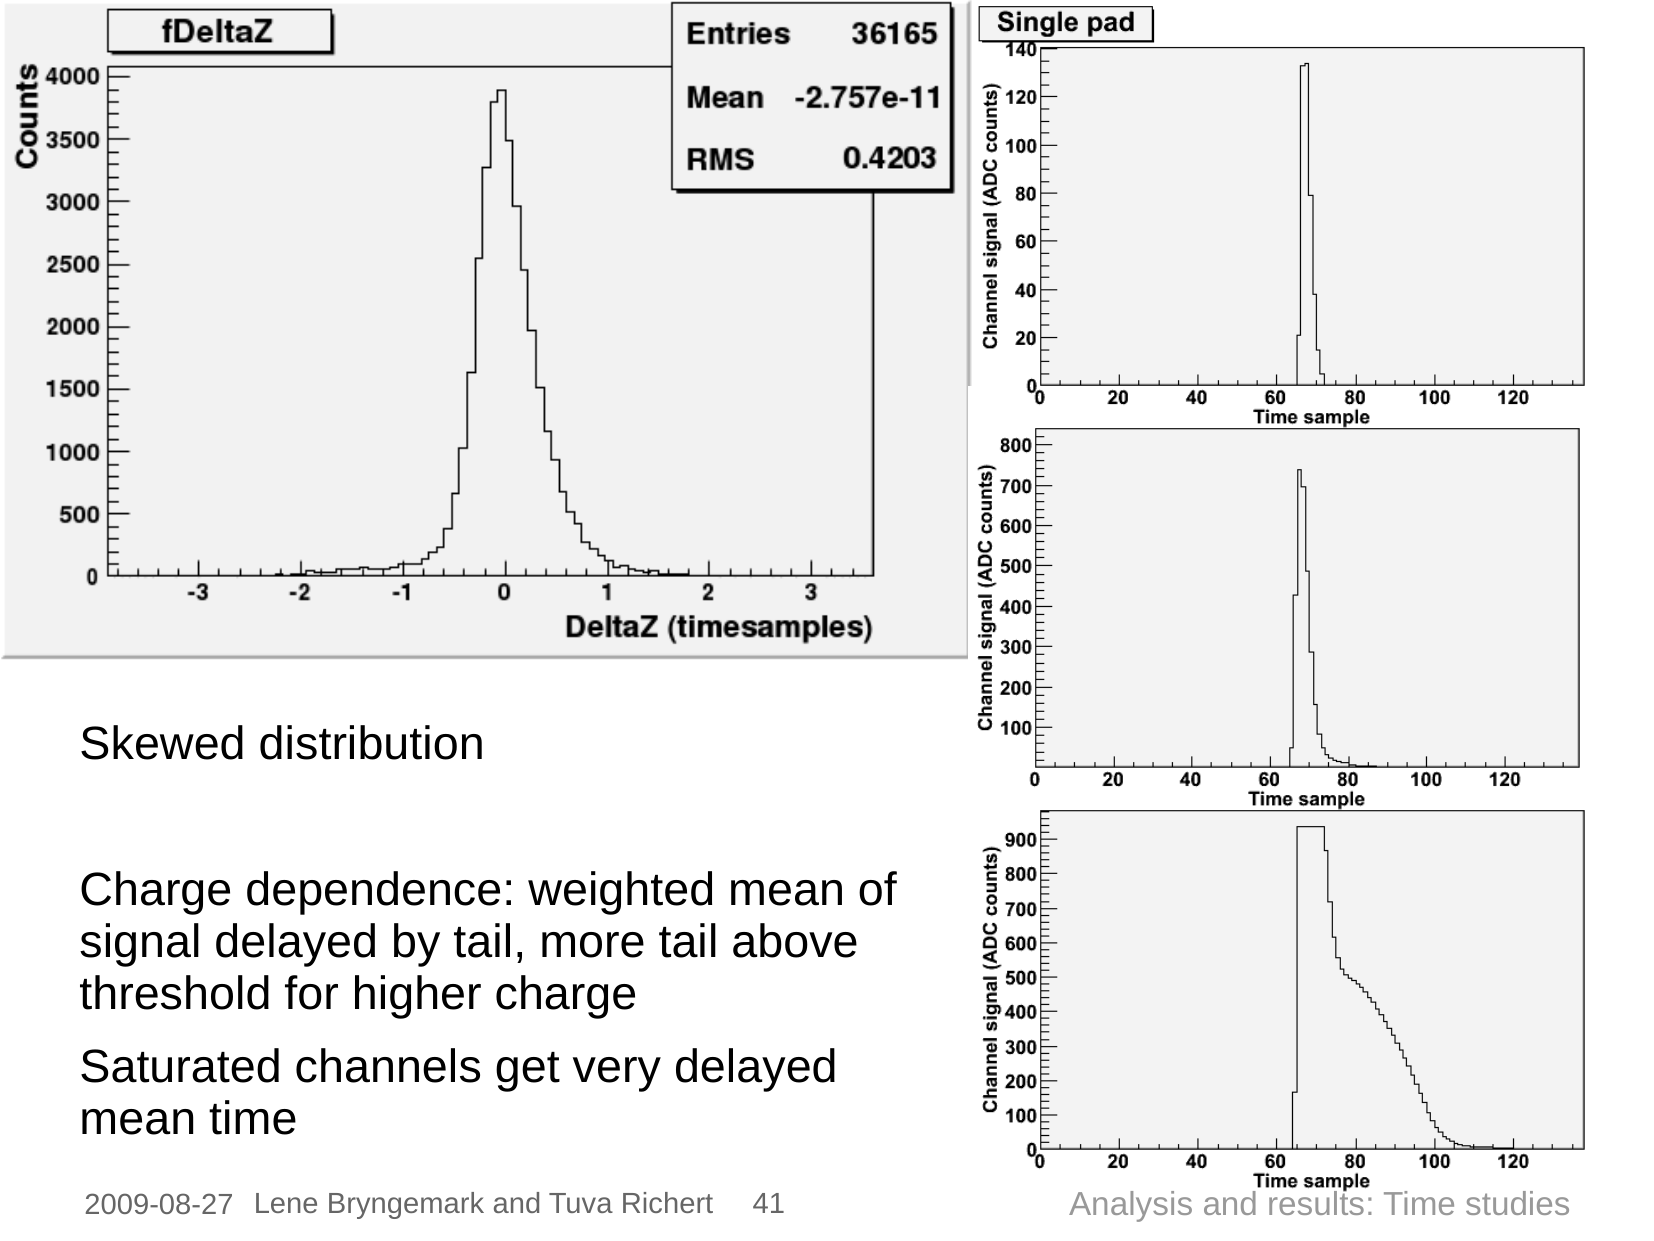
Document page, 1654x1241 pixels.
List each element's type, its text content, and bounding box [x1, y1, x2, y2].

picture [0, 0, 1652, 1192]
title Analysis and results: Time studies [83, 1177, 1572, 1232]
list Skewed distribution Charge dependence: weighted mean of signal delayed by tail, more tail above threshold for higher charge Saturated channels get very delayed mean time Result: z resolution is 0.781 ± 0.007 mm [79, 667, 939, 1241]
